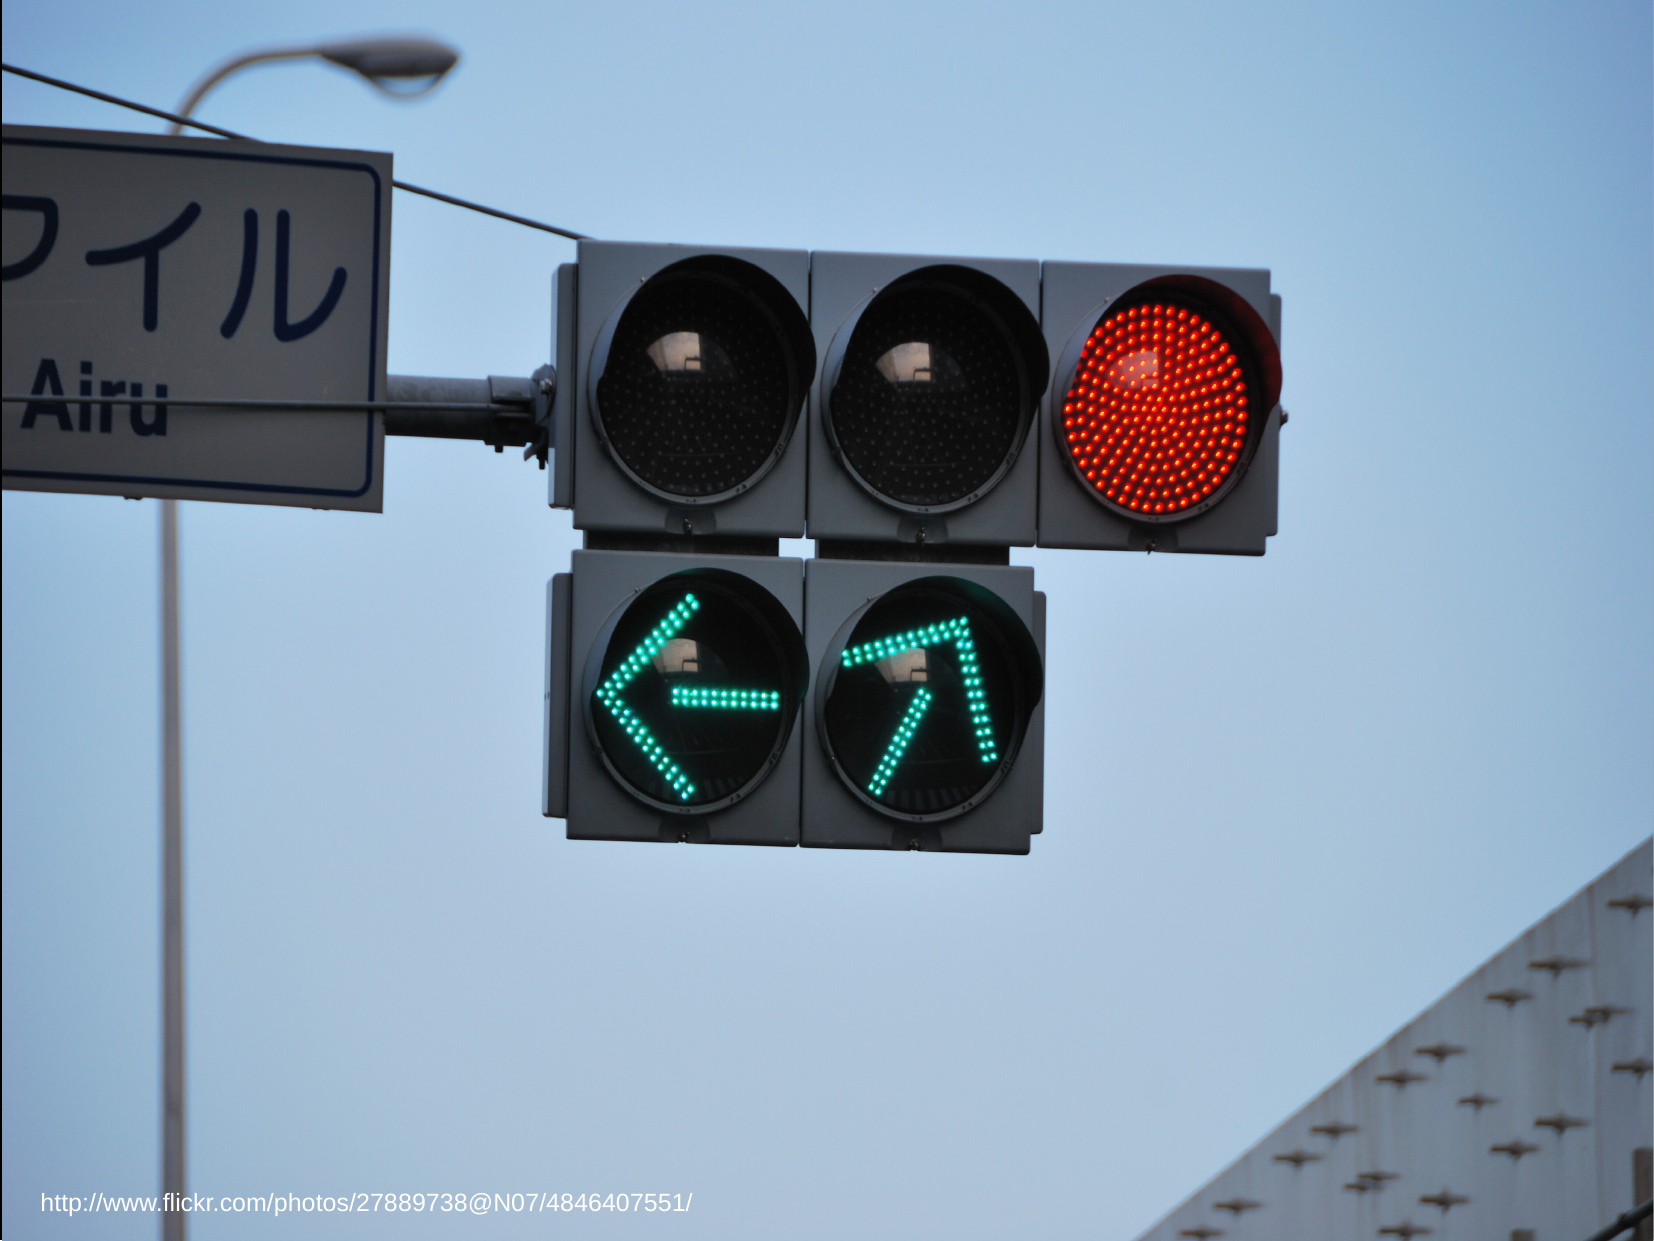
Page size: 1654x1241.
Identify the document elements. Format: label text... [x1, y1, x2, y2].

text_box http://www.flickr.com/photos/27889738@N07/4846407551/ [25, 1181, 709, 1224]
picture [2, 0, 1654, 1241]
